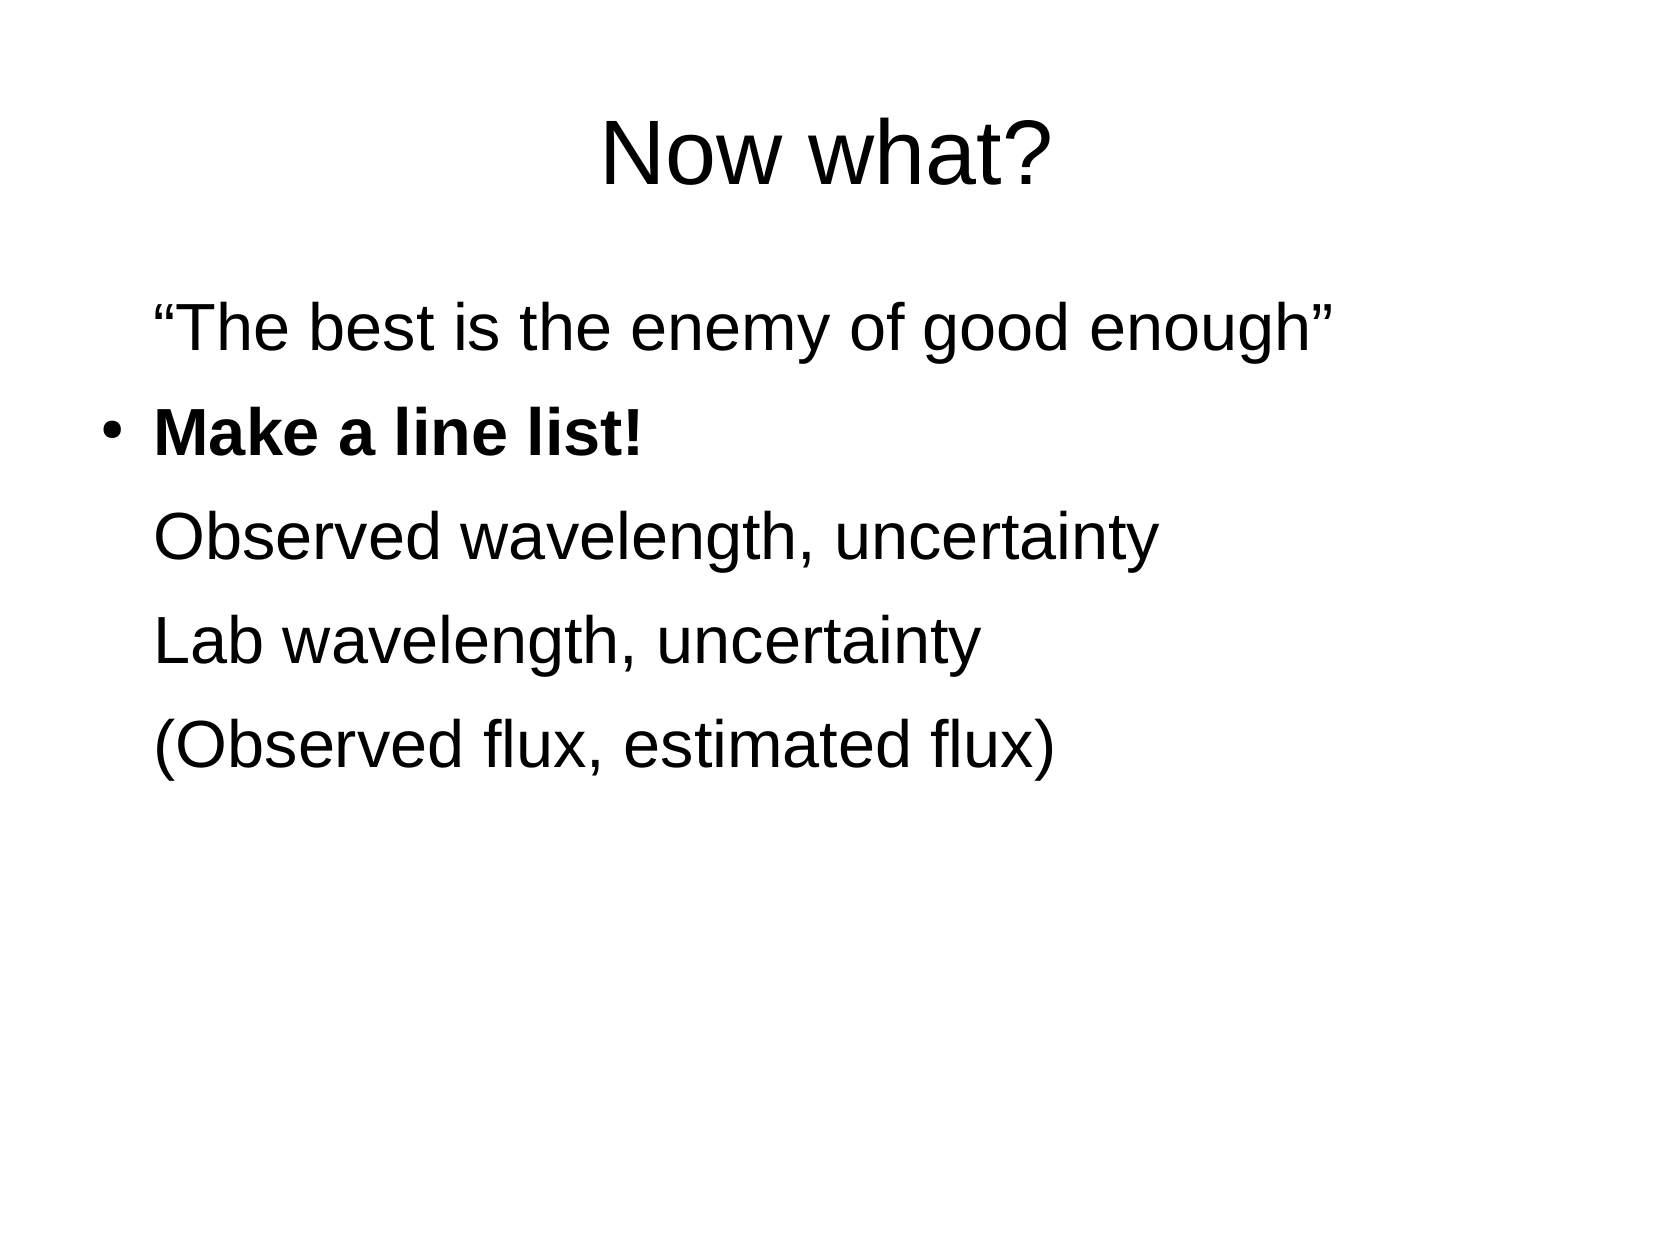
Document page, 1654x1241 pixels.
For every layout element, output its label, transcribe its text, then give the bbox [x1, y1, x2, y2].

title Now what? [82, 49, 1571, 257]
list “The best is the enemy of good enough” Make a line list! Observed wavelength, uncertainty Lab wavelength, uncertainty (Observed flux, estimated flux) [82, 290, 1538, 1010]
